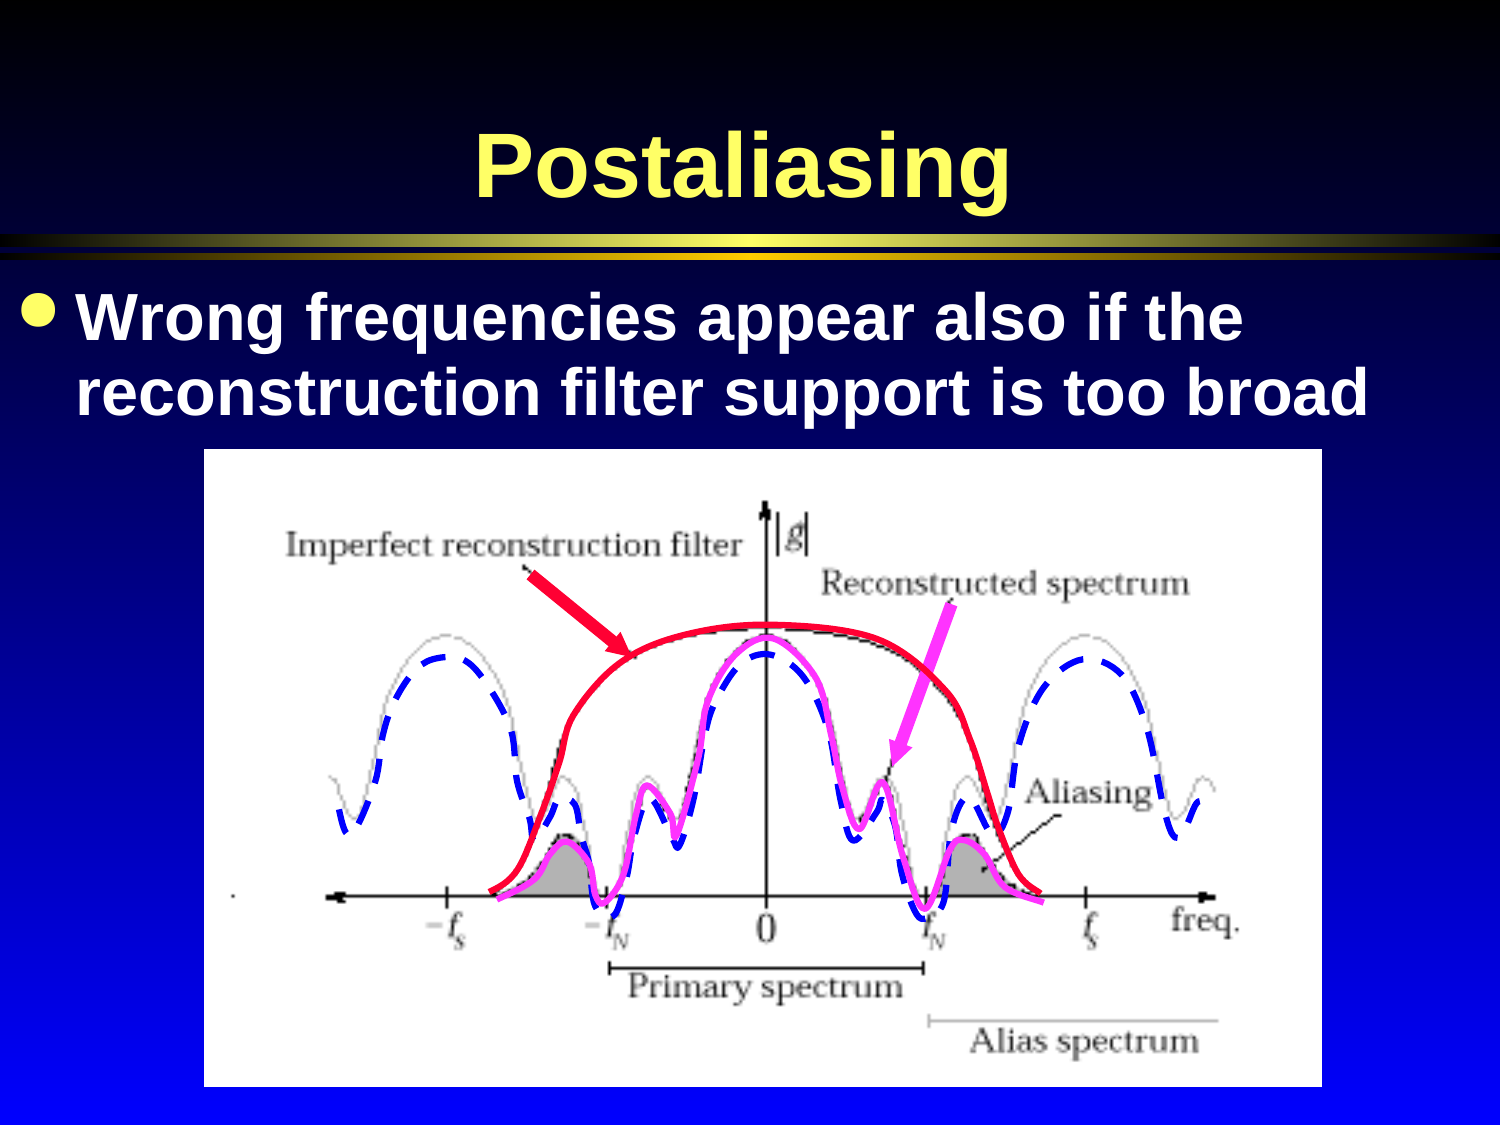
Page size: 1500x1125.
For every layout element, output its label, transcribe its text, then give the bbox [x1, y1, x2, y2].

title Postaliasing [99, 37, 1388, 225]
picture [204, 449, 1322, 1087]
list Wrong frequencies appear also if the reconstruction filter support is too broad [4, 272, 1480, 454]
